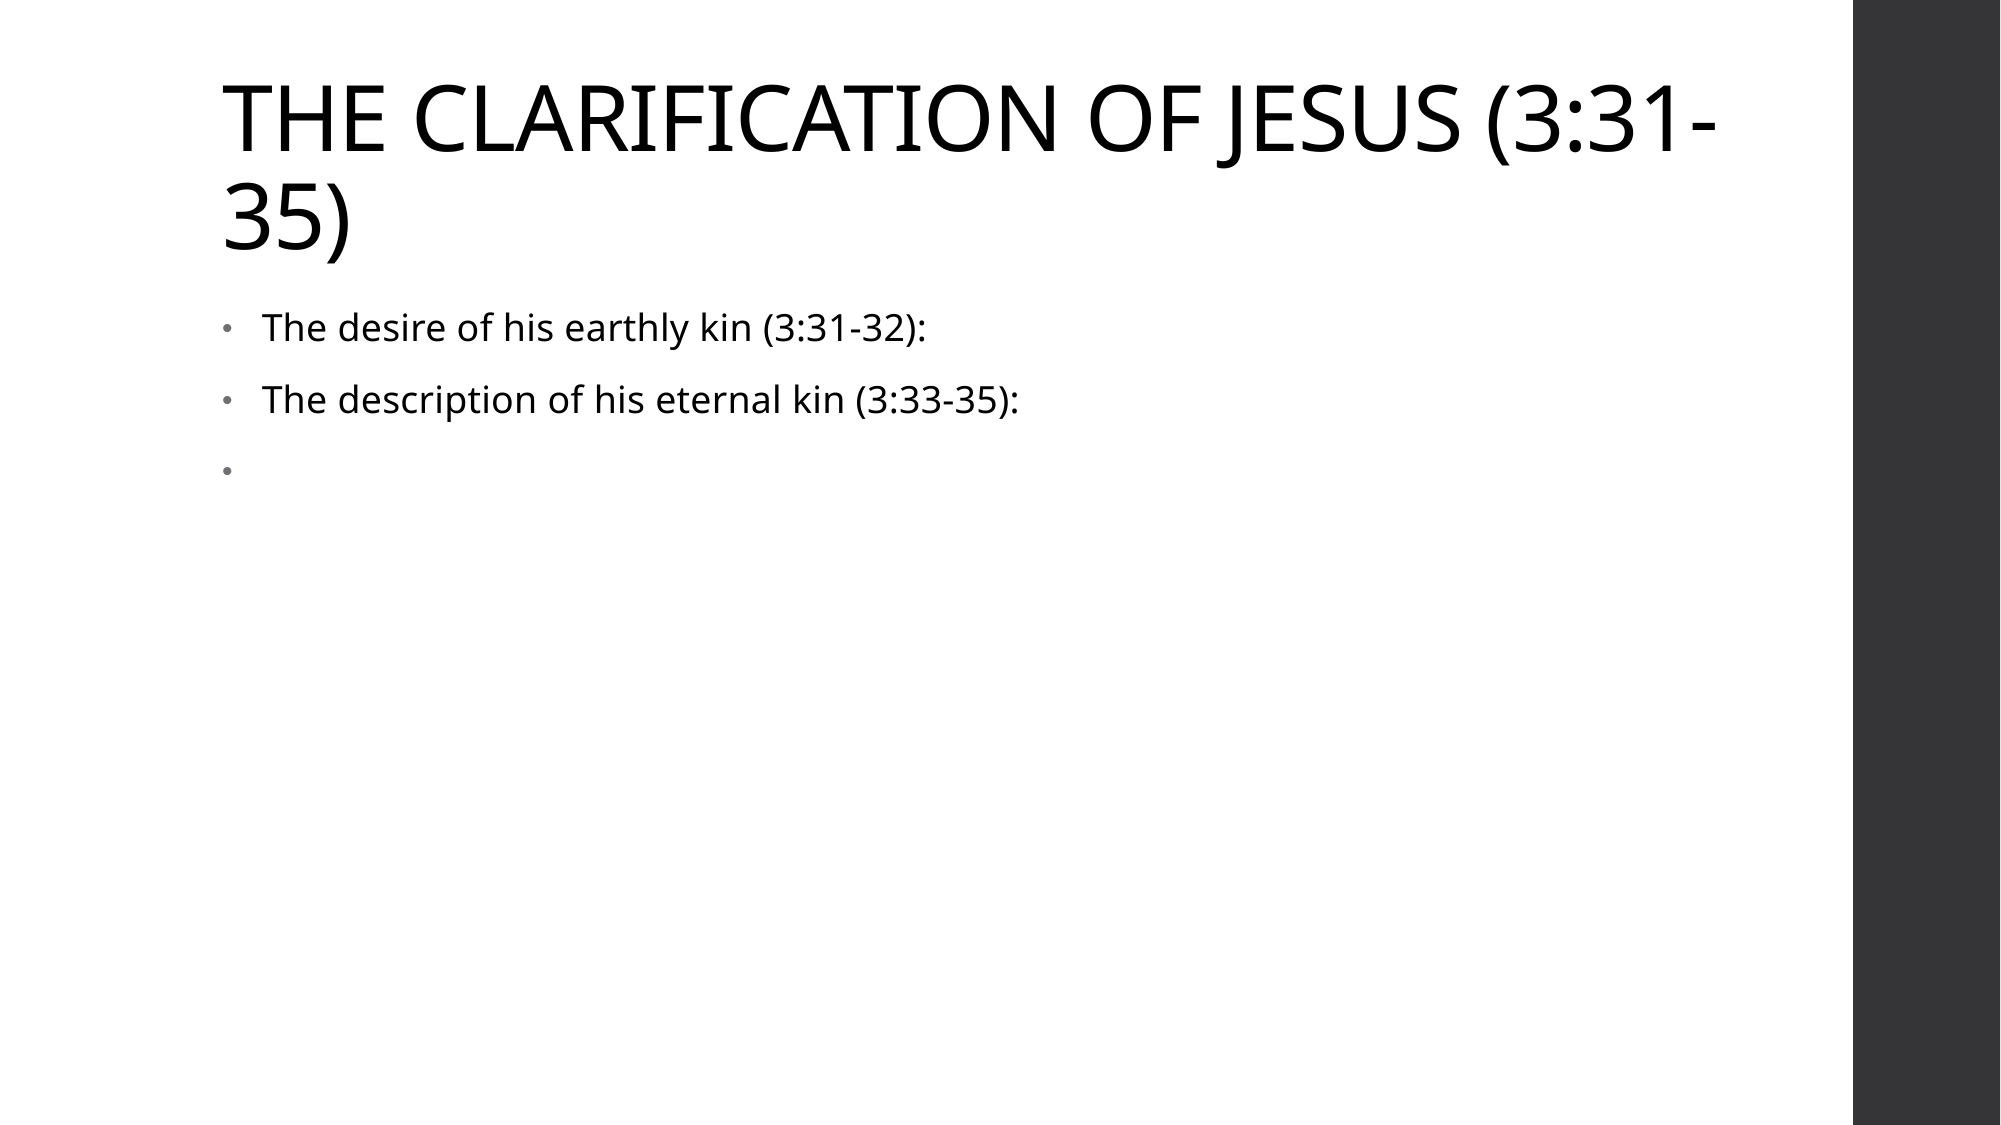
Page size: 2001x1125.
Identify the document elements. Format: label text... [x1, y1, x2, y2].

title THE CLARIFICATION OF JESUS (3:31-35) [206, 60, 1797, 278]
list The desire of his earthly kin (3:31-32): The description of his eternal kin (3:33-35): [206, 299, 1617, 1014]
